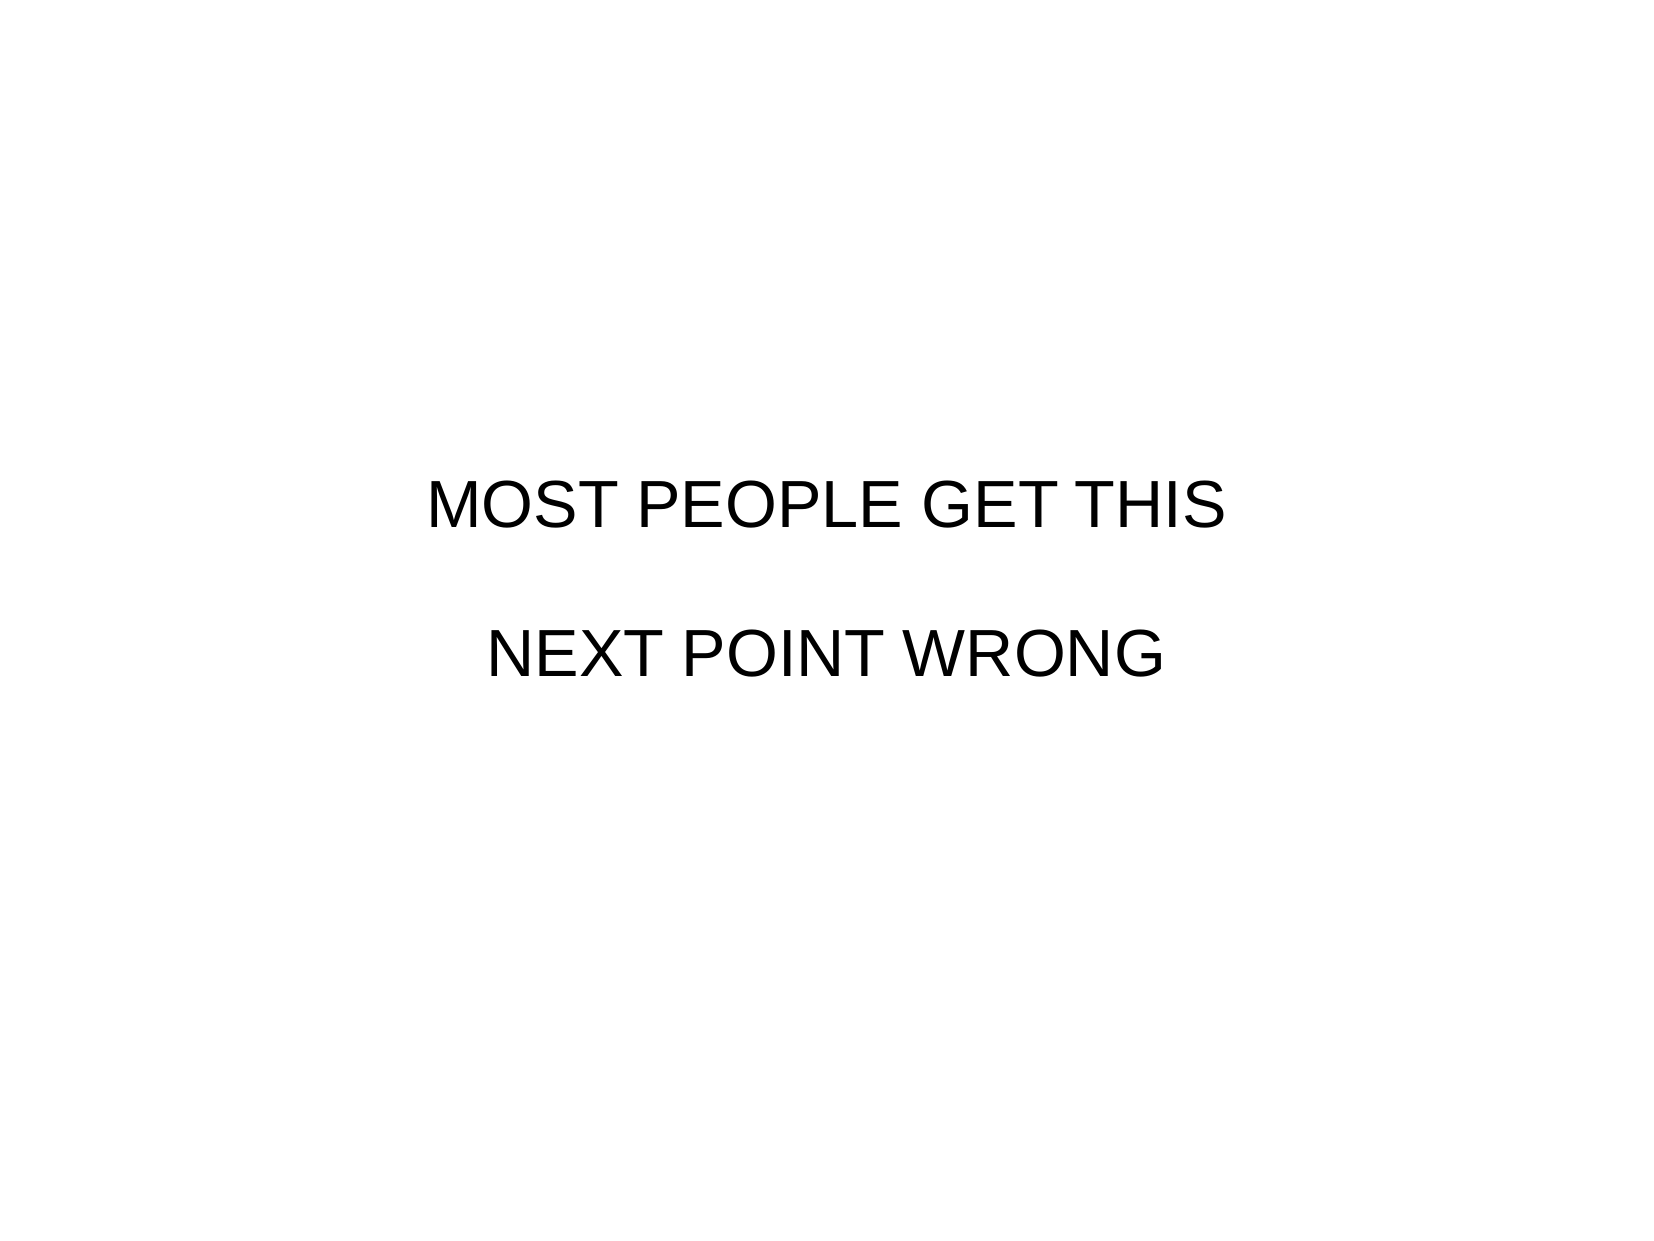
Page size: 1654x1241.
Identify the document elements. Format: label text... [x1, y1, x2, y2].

subtitle MOST PEOPLE GET THIS NEXT POINT WRONG [82, 49, 1571, 1109]
